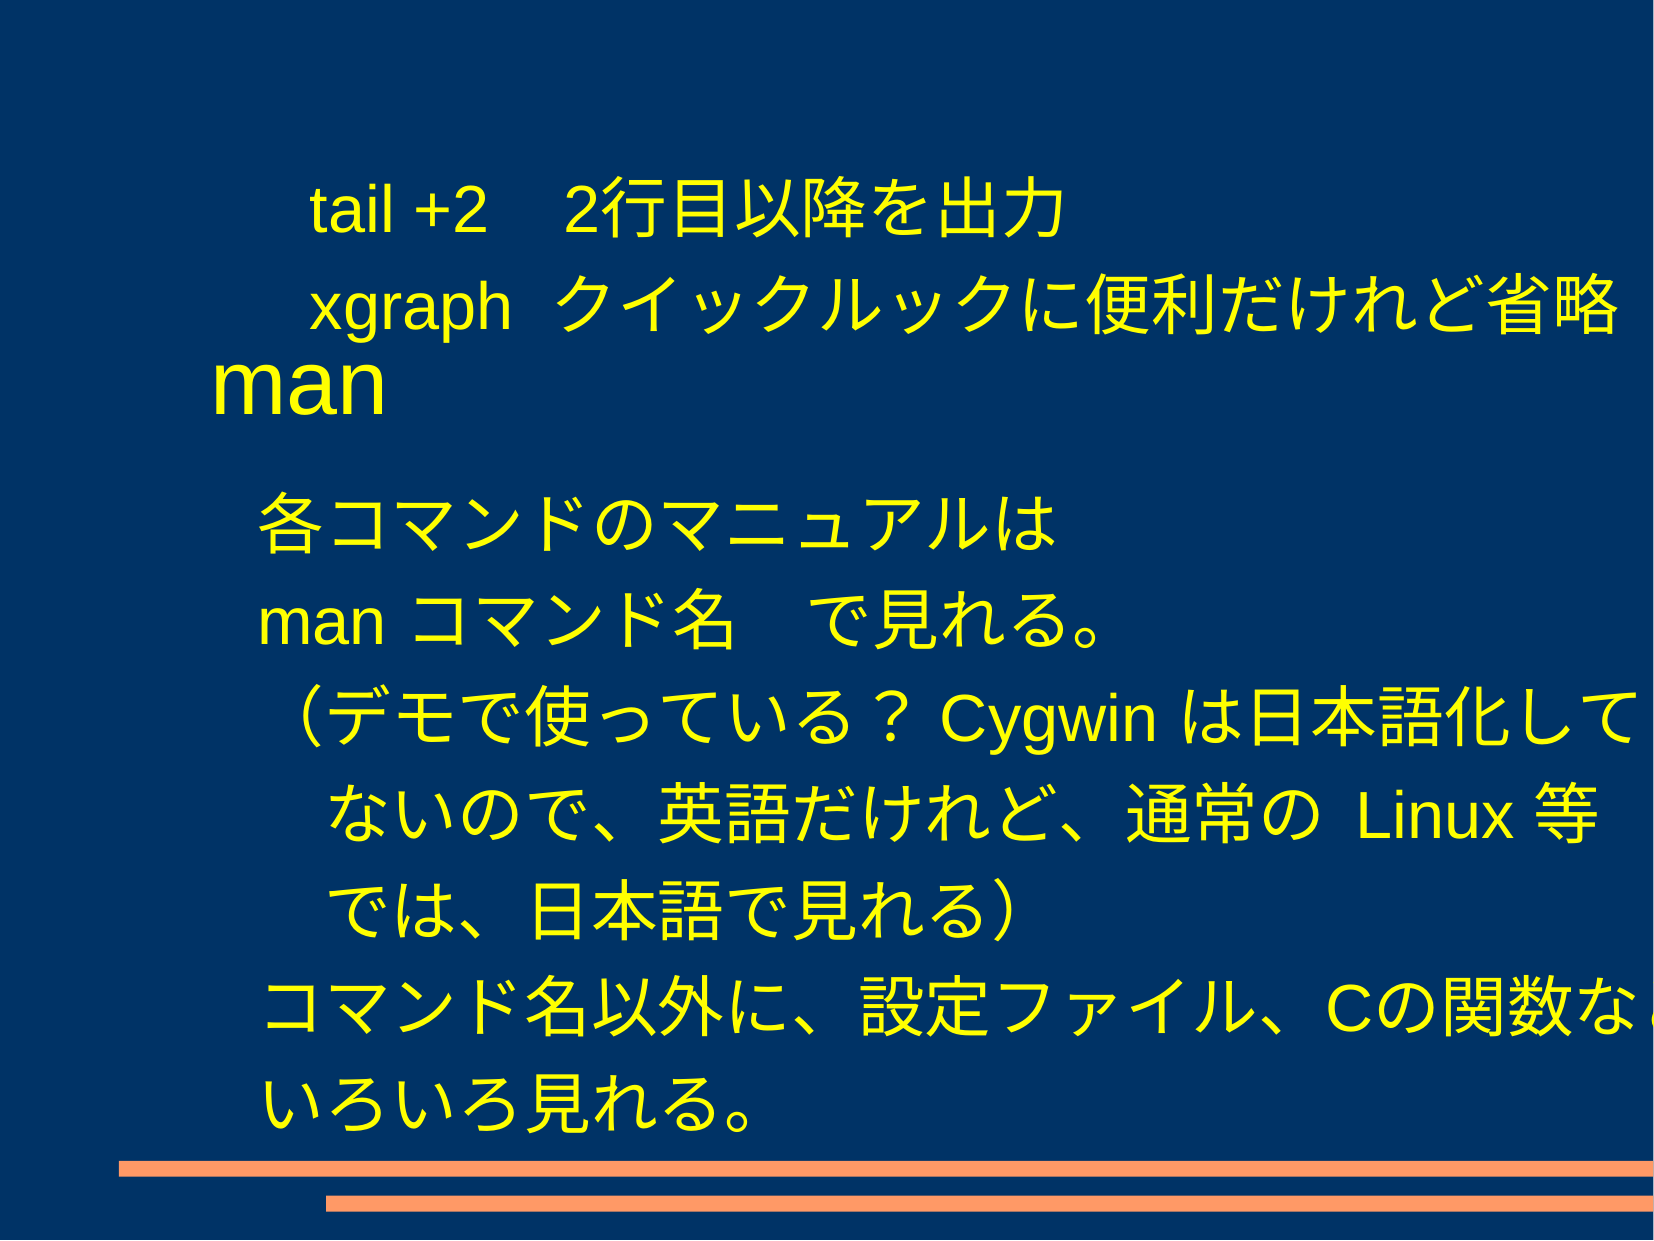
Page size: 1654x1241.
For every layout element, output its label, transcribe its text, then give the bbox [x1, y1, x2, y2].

text_box man [195, 324, 404, 442]
text_box 各コマンドのマニュアルは man コマンド名 で見れる。 （デモで使っている？ Cygwin は日本語化して ないので、英語だけれど、通常の Linux 等 では、日本語で見れる） コマンド名以外に、設定ファイル、Cの関数など いろいろ見れる。 [242, 463, 1570, 978]
text_box tail +2 2行目以降を出力 xgraph クイックルックに便利だけれど省略 [295, 147, 1527, 312]
